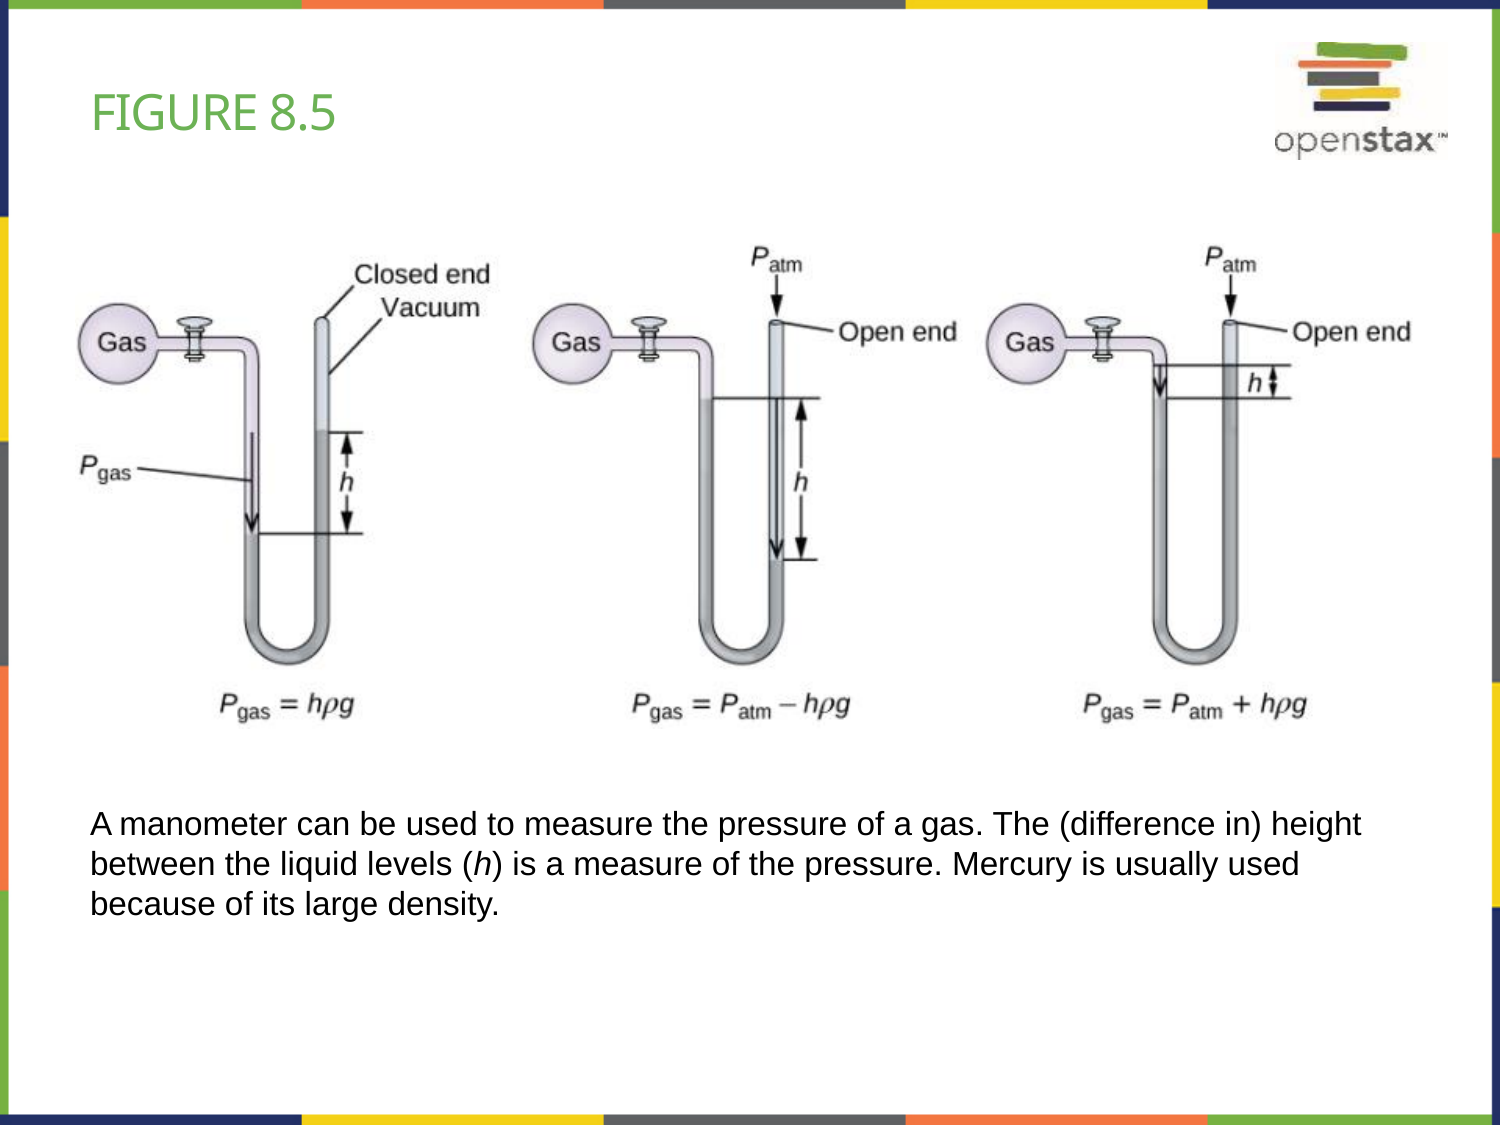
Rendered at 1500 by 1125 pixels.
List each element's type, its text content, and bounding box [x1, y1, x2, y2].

list A manometer can be used to measure the pressure of a gas. The (difference in) height between the liquid levels (h) is a measure of the pressure. Mercury is usually used because of its large density. [75, 794, 1398, 986]
picture [0, 0, 1500, 1125]
title Figure 8.5 [75, 39, 1398, 148]
